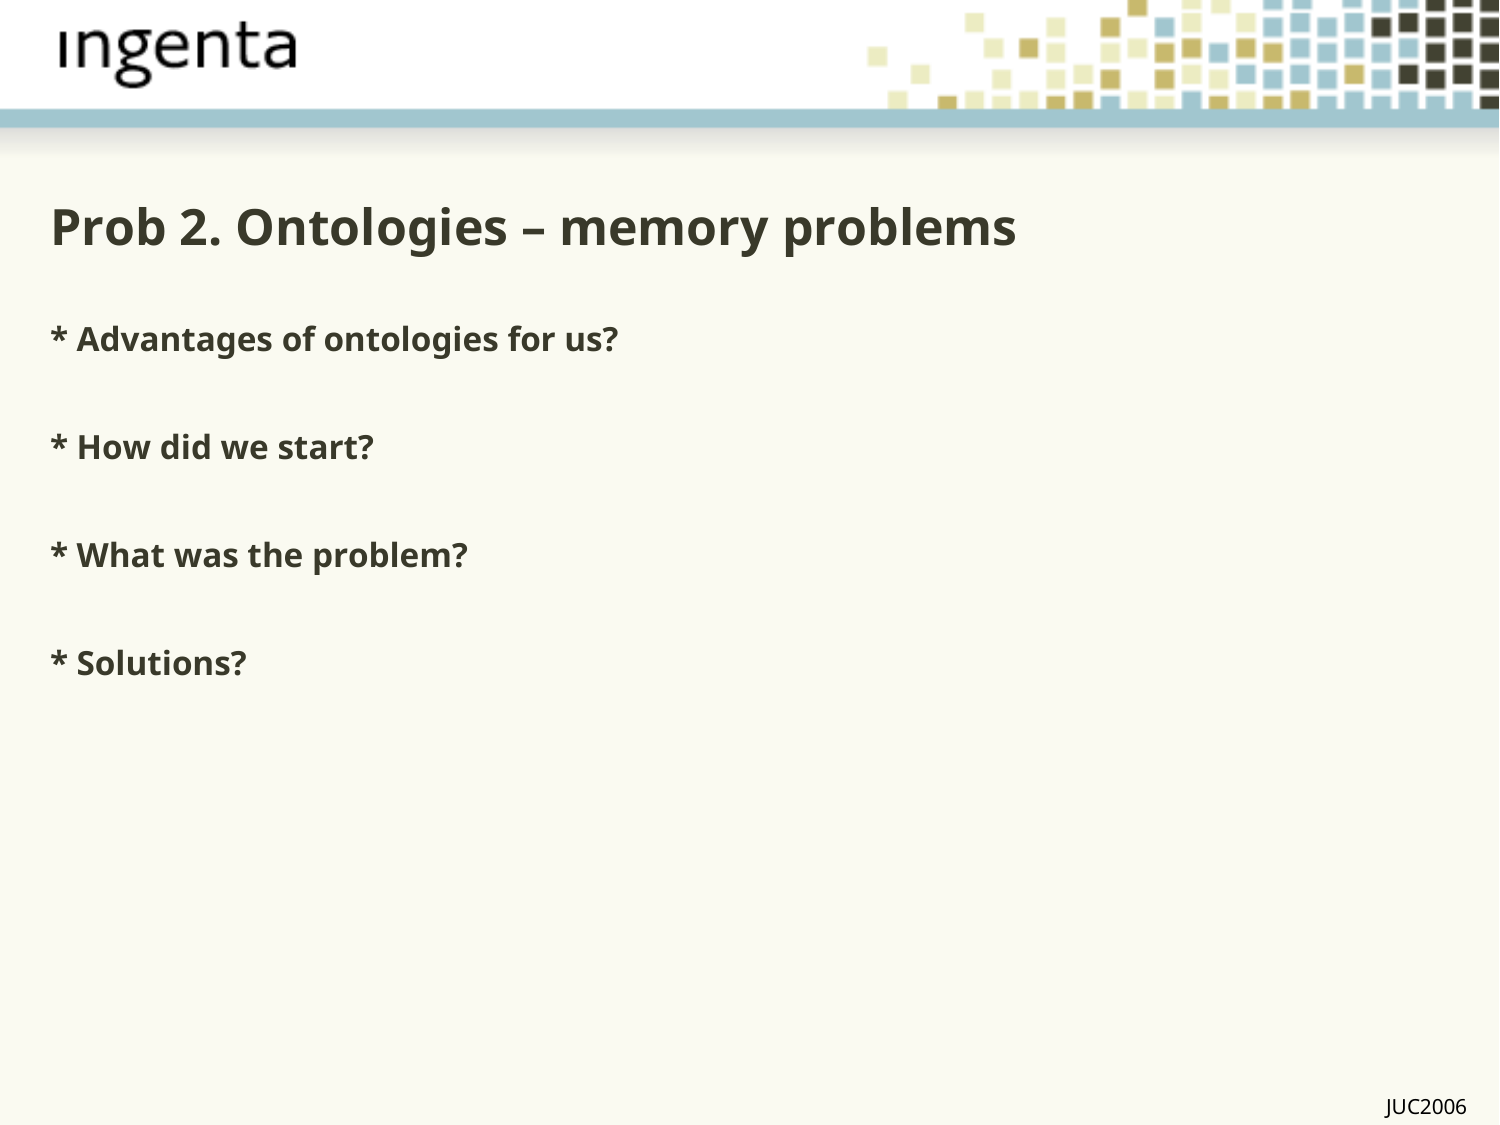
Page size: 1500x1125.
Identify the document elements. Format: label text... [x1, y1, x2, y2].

title Prob 2. Ontologies – memory problems [50, 187, 1375, 262]
list * Advantages of ontologies for us? * How did we start? * What was the problem? * Solutions? [50, 262, 1375, 975]
picture [0, 0, 1499, 1125]
